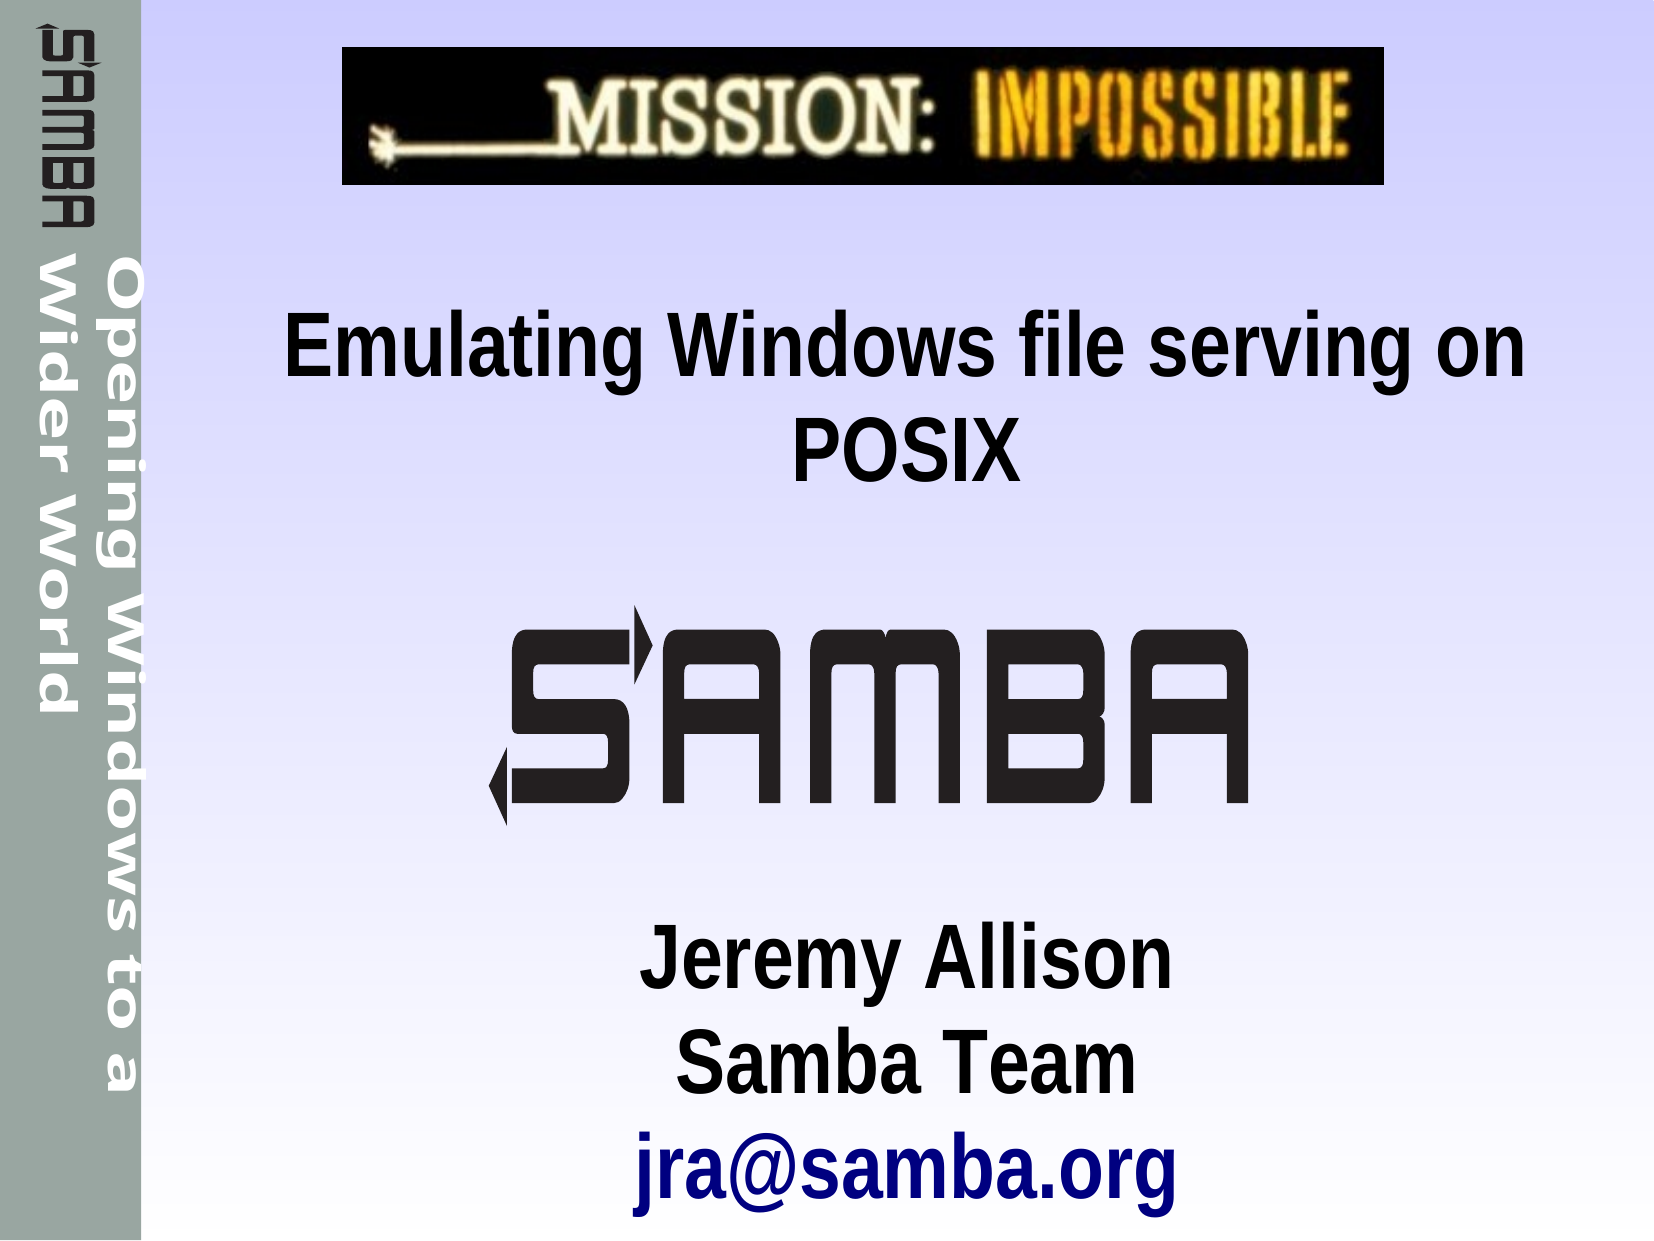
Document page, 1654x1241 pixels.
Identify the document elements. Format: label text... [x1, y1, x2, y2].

picture [488, 605, 1249, 827]
picture [342, 47, 1384, 185]
title Jeremy Allison Samba Team jra@samba.org [201, 899, 1614, 1221]
title Emulating Windows file serving on POSIX [200, 288, 1613, 504]
